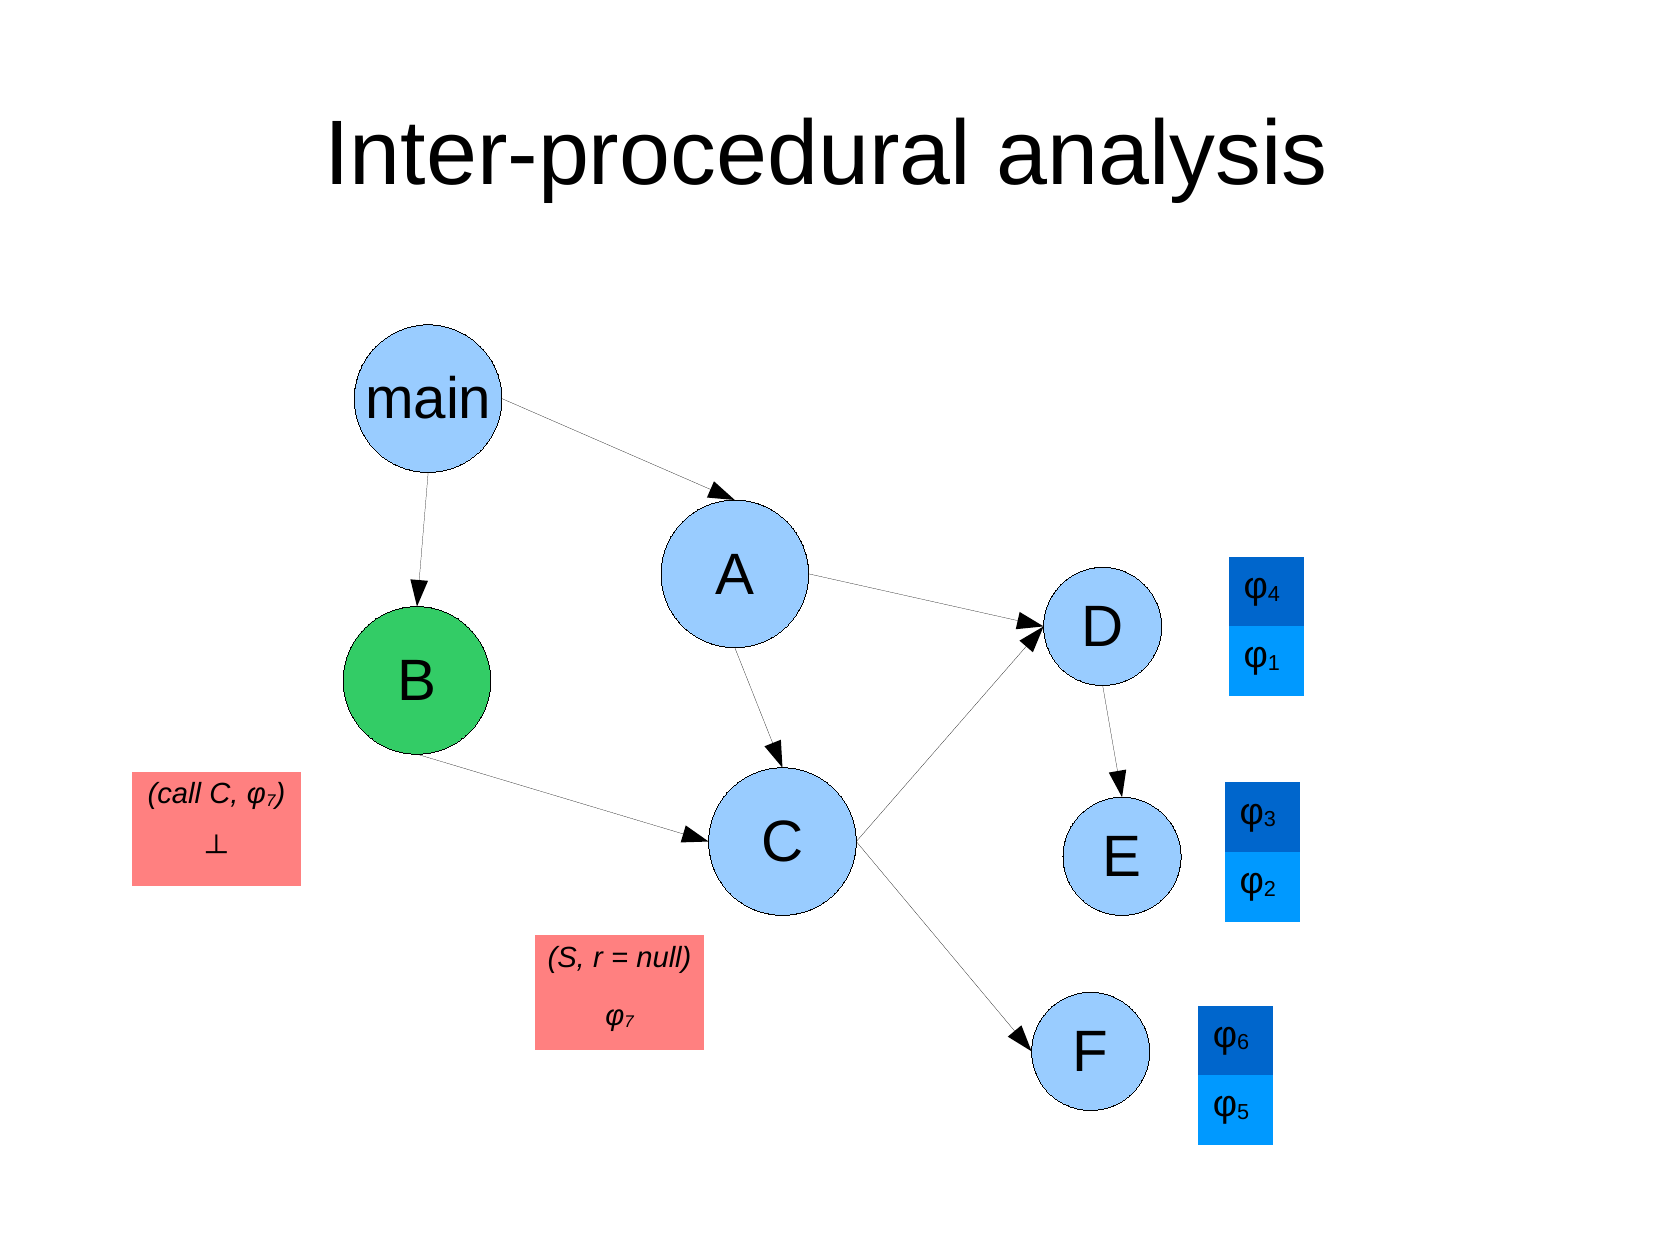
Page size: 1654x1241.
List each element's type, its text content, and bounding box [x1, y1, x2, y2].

table_cell ┴ [132, 829, 301, 886]
table_cell φ7 [535, 993, 704, 1050]
text_box C [708, 767, 857, 916]
text_box D [1043, 567, 1162, 686]
table_cell φ2 [1225, 852, 1300, 922]
text_box F [1031, 992, 1150, 1111]
table_cell φ1 [1229, 626, 1304, 696]
table_header φ3 [1225, 782, 1300, 852]
text_box B [343, 606, 491, 755]
title Inter-procedural analysis [82, 49, 1571, 257]
table_header φ4 [1229, 557, 1304, 626]
text_box main [354, 324, 502, 473]
table_header (call C, φ7) [132, 772, 301, 829]
table_header φ6 [1198, 1006, 1273, 1075]
text_box E [1062, 797, 1182, 916]
table_header (S, r = null) [535, 935, 704, 993]
table_cell φ5 [1198, 1075, 1273, 1145]
text_box A [661, 500, 809, 648]
